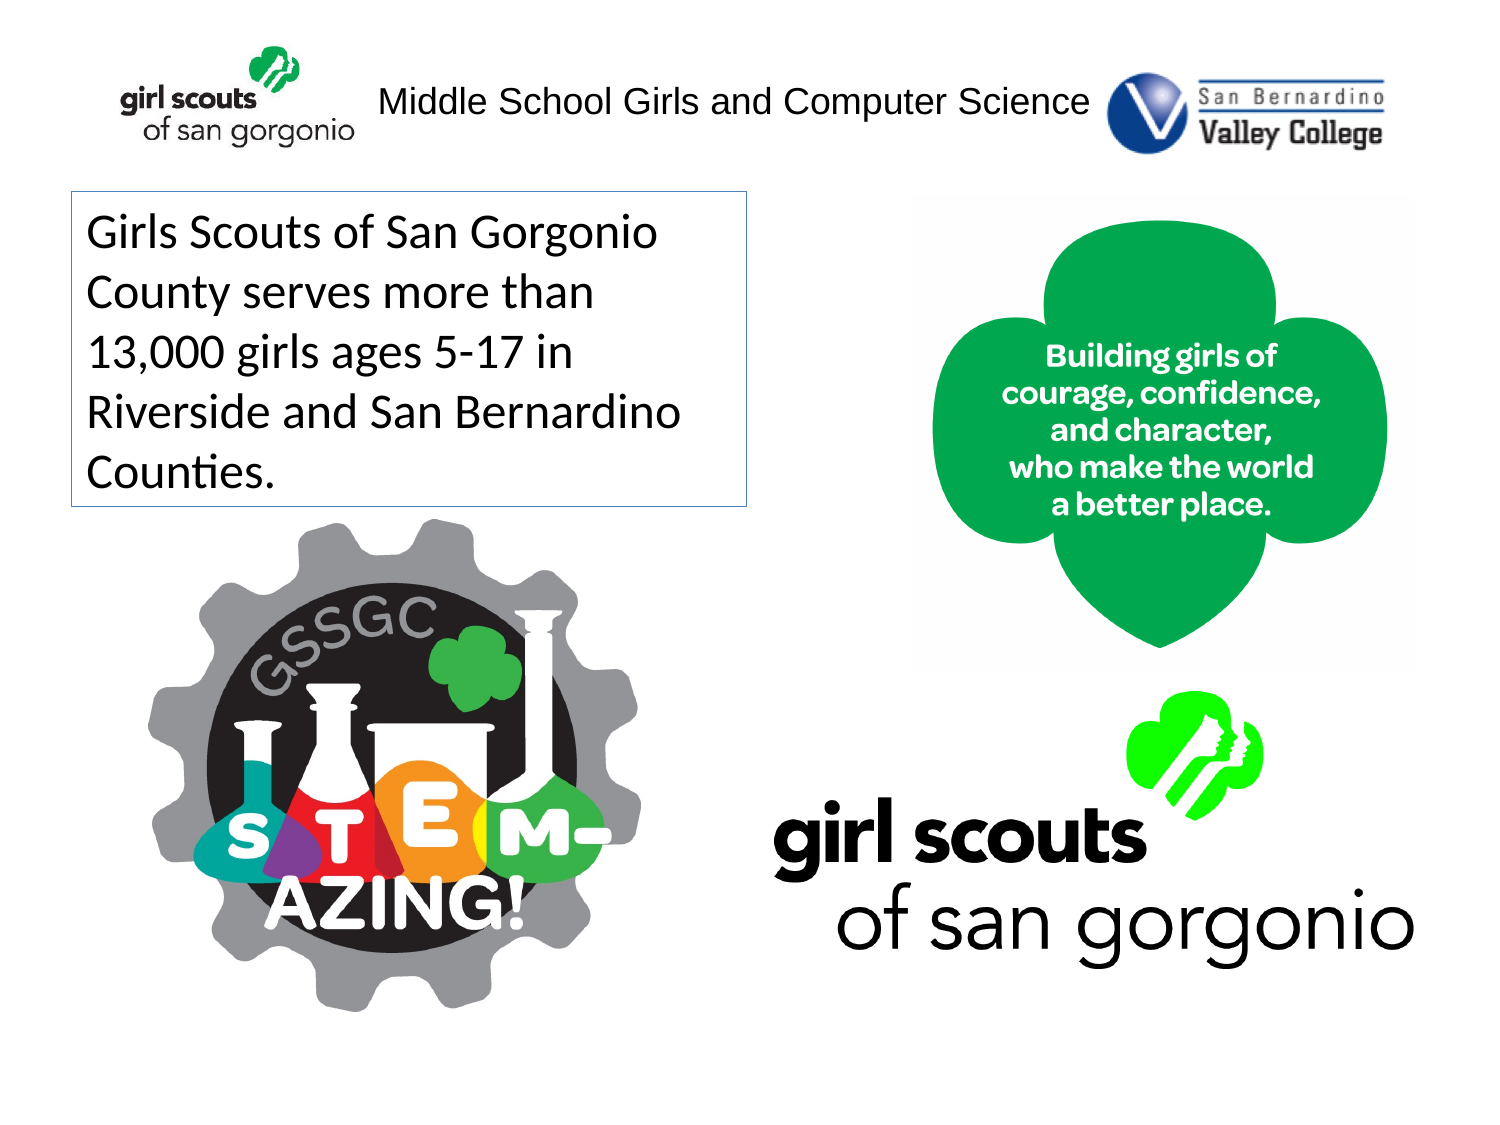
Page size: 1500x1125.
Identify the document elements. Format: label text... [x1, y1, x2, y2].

picture [911, 195, 1414, 672]
picture [112, 44, 376, 156]
picture [148, 519, 641, 1012]
picture [1105, 67, 1388, 156]
picture [774, 691, 1414, 969]
text_box Girls Scouts of San Gorgonio County serves more than 13,000 girls ages 5-17 in Riverside and San Bernardino Counties. [71, 191, 747, 507]
